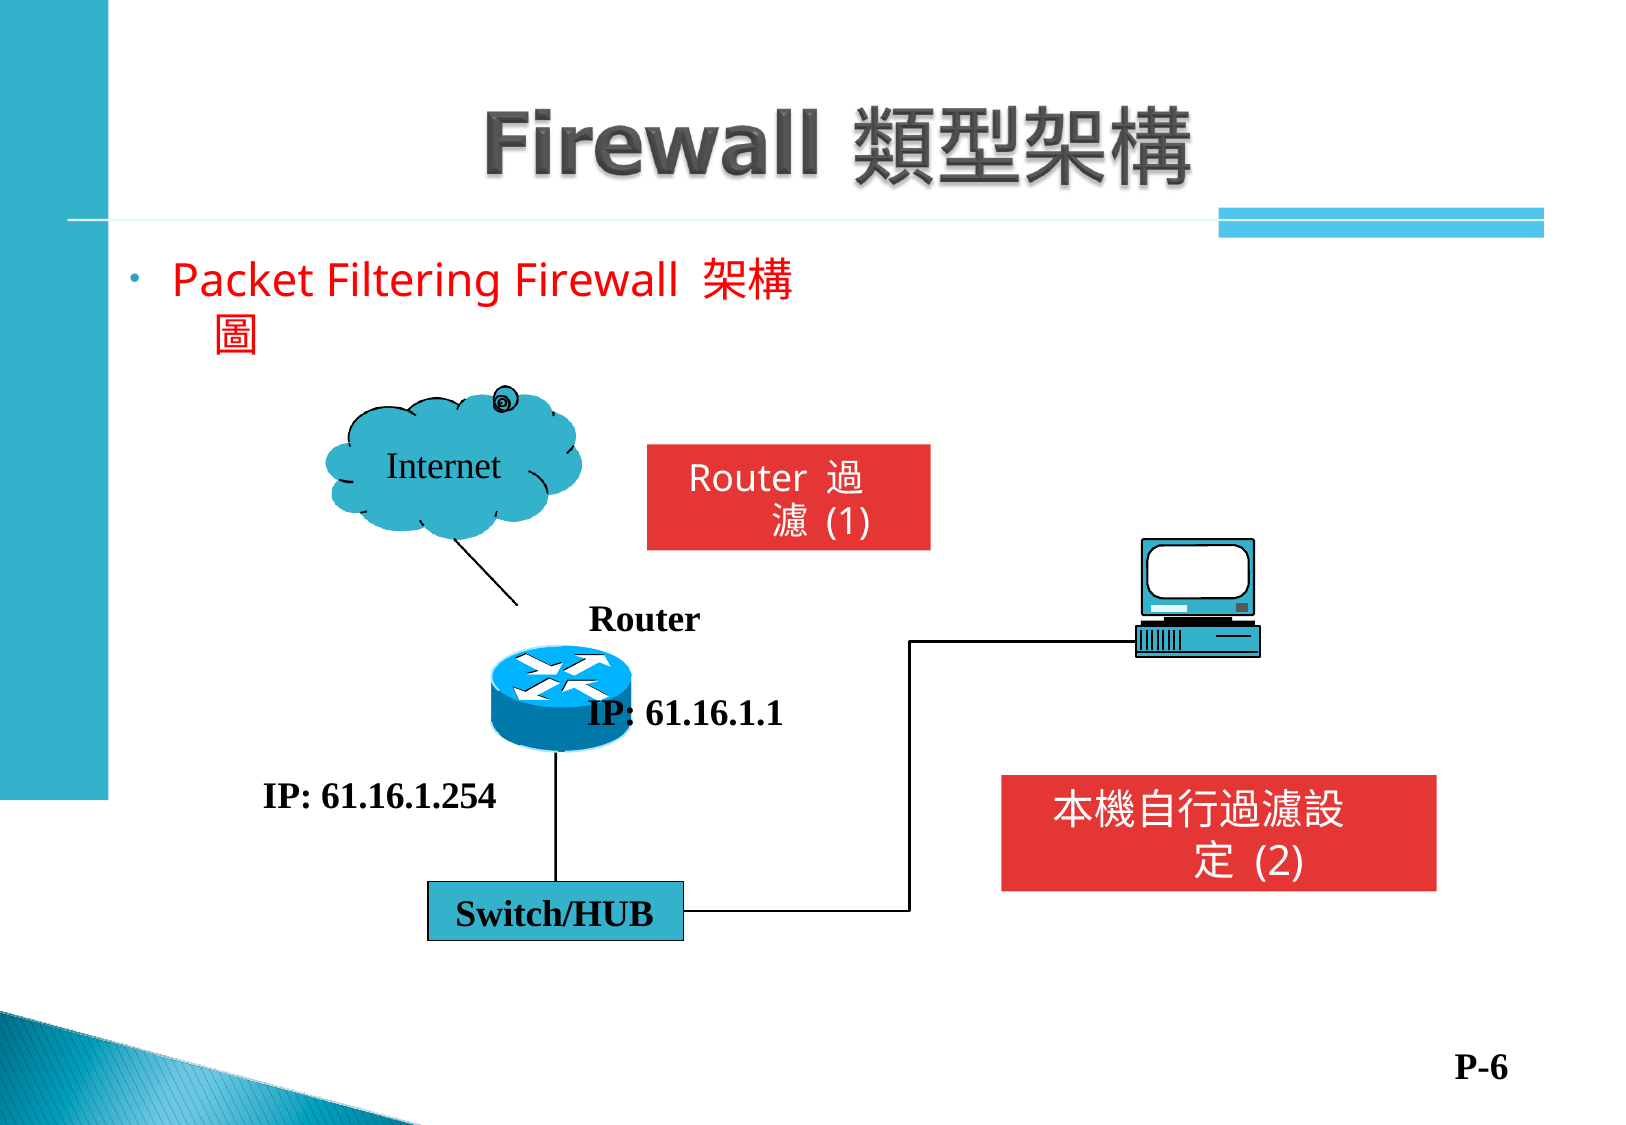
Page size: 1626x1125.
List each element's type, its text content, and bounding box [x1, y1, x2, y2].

text_box Router IP: 61.16.1.1 [586, 593, 1273, 736]
text_box [1149, 547, 1247, 593]
text_box [429, 882, 683, 940]
text_box P-10 [1452, 1042, 1532, 1090]
text_box Switch/HUB [453, 888, 658, 936]
text_box [647, 444, 931, 551]
text_box [324, 386, 619, 752]
text_box [470, 81, 1201, 203]
text_box IP: 61.16.1.254 [260, 771, 503, 819]
text_box [1001, 775, 1437, 892]
text_box [1143, 541, 1252, 593]
text_box Router 過濾 (1) [686, 454, 893, 543]
text_box Internet [384, 440, 505, 488]
text_box Packet Filtering Firewall 架構圖 [125, 250, 797, 308]
text_box 本機自行過濾設定 (2) [1050, 783, 1389, 885]
